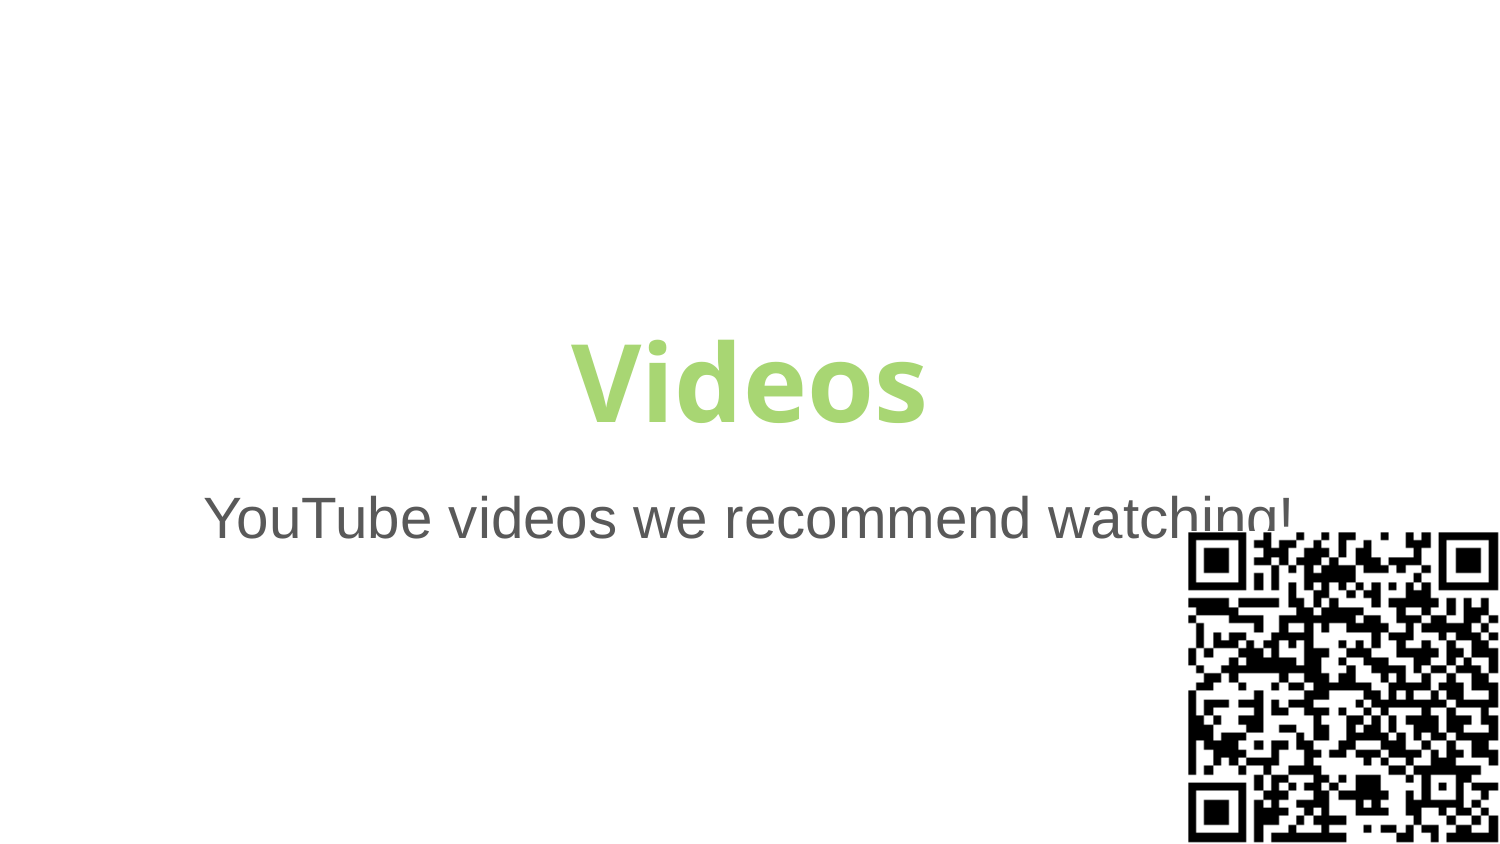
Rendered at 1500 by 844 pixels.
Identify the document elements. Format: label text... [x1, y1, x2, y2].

title Videos [51, 122, 1449, 459]
picture [1187, 531, 1500, 844]
subtitle YouTube videos we recommend watching! [51, 464, 1449, 595]
